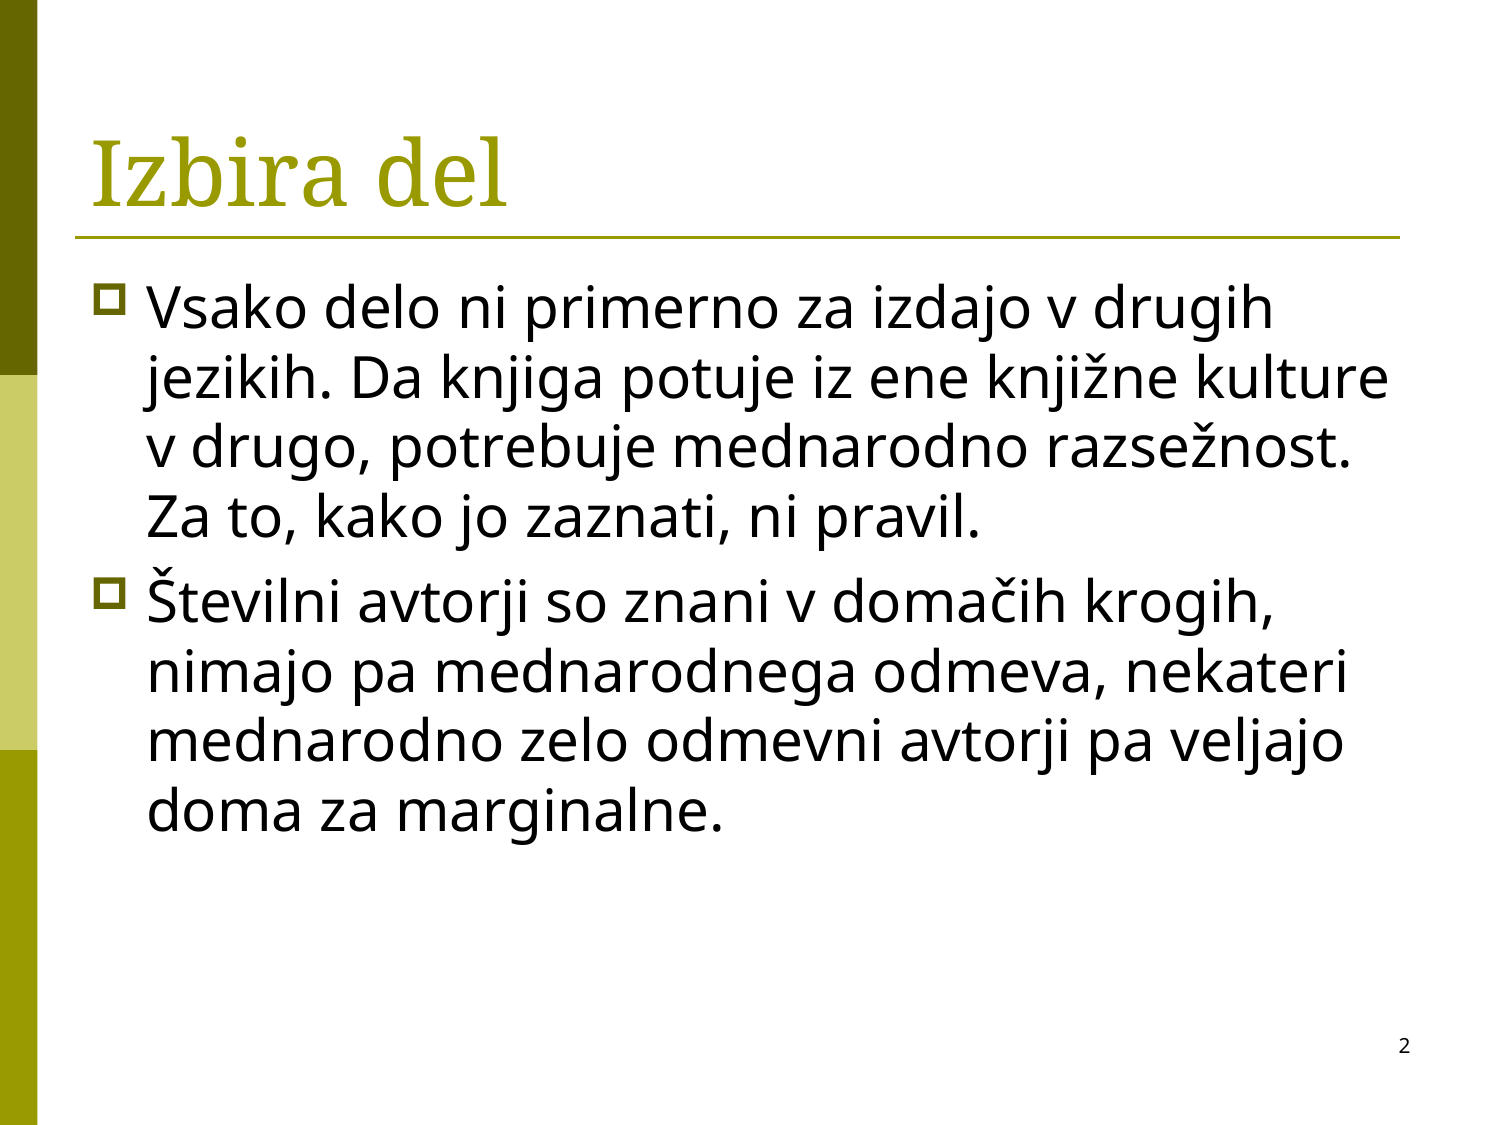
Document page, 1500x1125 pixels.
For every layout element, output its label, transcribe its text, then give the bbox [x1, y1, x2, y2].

text_box <number> [1074, 1025, 1426, 1101]
title Izbira del [75, 45, 1426, 233]
list Vsako delo ni primerno za izdajo v drugih jezikih. Da knjiga potuje iz ene knjižne kulture v drugo, potrebuje mednarodno razsežnost. Za to, kako jo zaznati, ni pravil. Številni avtorji so znani v domačih krogih, nimajo pa mednarodnega odmeva, nekateri mednarodno zelo odmevni avtorji pa veljajo doma za marginalne. [75, 262, 1426, 1006]
